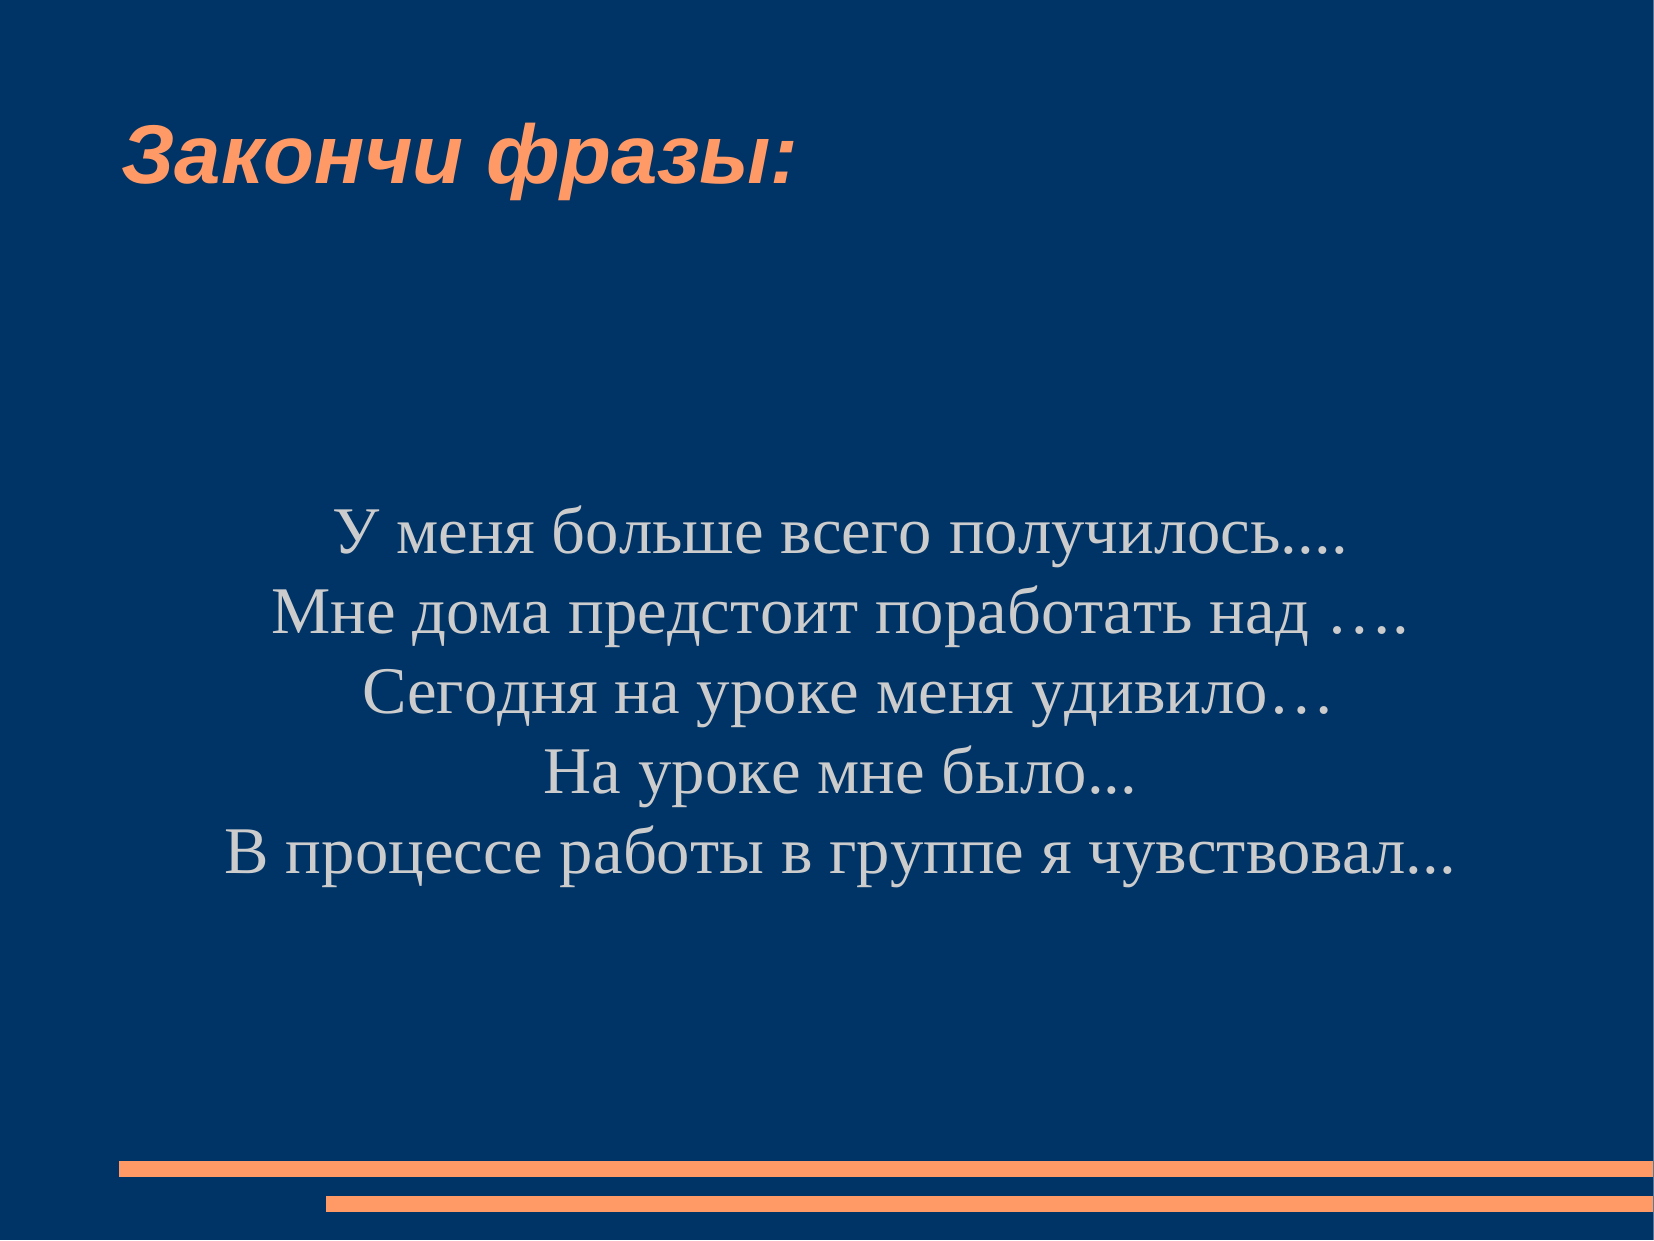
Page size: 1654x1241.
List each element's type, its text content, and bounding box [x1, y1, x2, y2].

subtitle У меня больше всего получилось.... Мне дома предстоит поработать над …. Сегодня на уроке меня удивило… На уроке мне было... В процессе работы в группе я чувствовал... [121, 329, 1561, 1125]
title Закончи фразы: [121, 53, 1534, 247]
